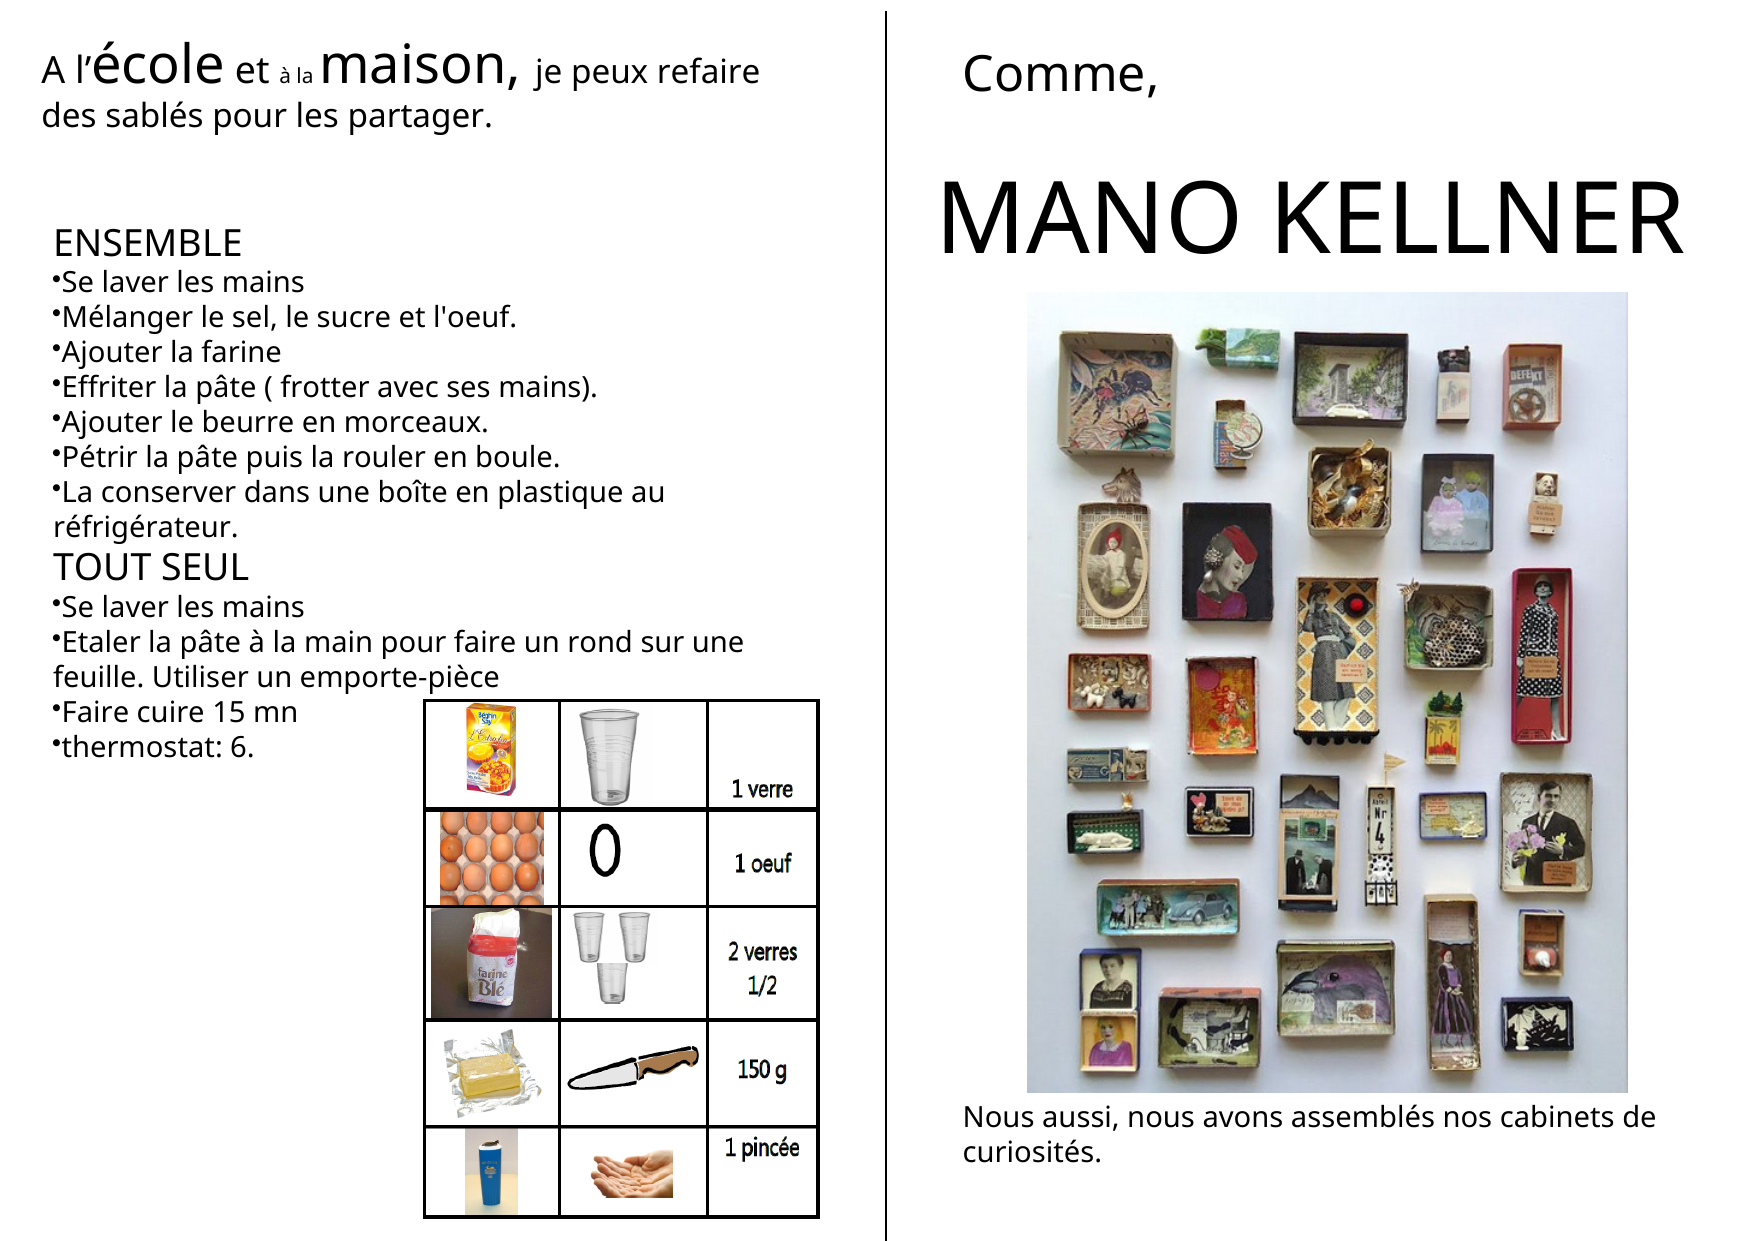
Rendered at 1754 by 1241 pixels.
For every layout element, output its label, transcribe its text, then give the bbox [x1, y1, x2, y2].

text_box Comme, [956, 35, 1690, 147]
text_box A l’école et à la maison, je peux refaire des sablés pour les partager. [35, 23, 863, 449]
picture [413, 696, 826, 1223]
text_box ENSEMBLE Se laver les mains Mélanger le sel, le sucre et l'oeuf. Ajouter la farine Effriter la pâte ( frotter avec ses mains). Ajouter le beurre en morceaux. Pétrir la pâte puis la rouler en boule. La conserver dans une boîte en plastique au réfrigérateur. TOUT SEUL Se laver les mains Etaler la pâte à la main pour faire un rond sur une feuille. Utiliser un emporte-pièce Faire cuire 15 mn thermostat: 6. [47, 212, 815, 1170]
picture [1027, 292, 1628, 1093]
text_box Nous aussi, nous avons assemblés nos cabinets de curiosités. [956, 1092, 1725, 1211]
text_box MANO KELLNER [909, 147, 1713, 337]
